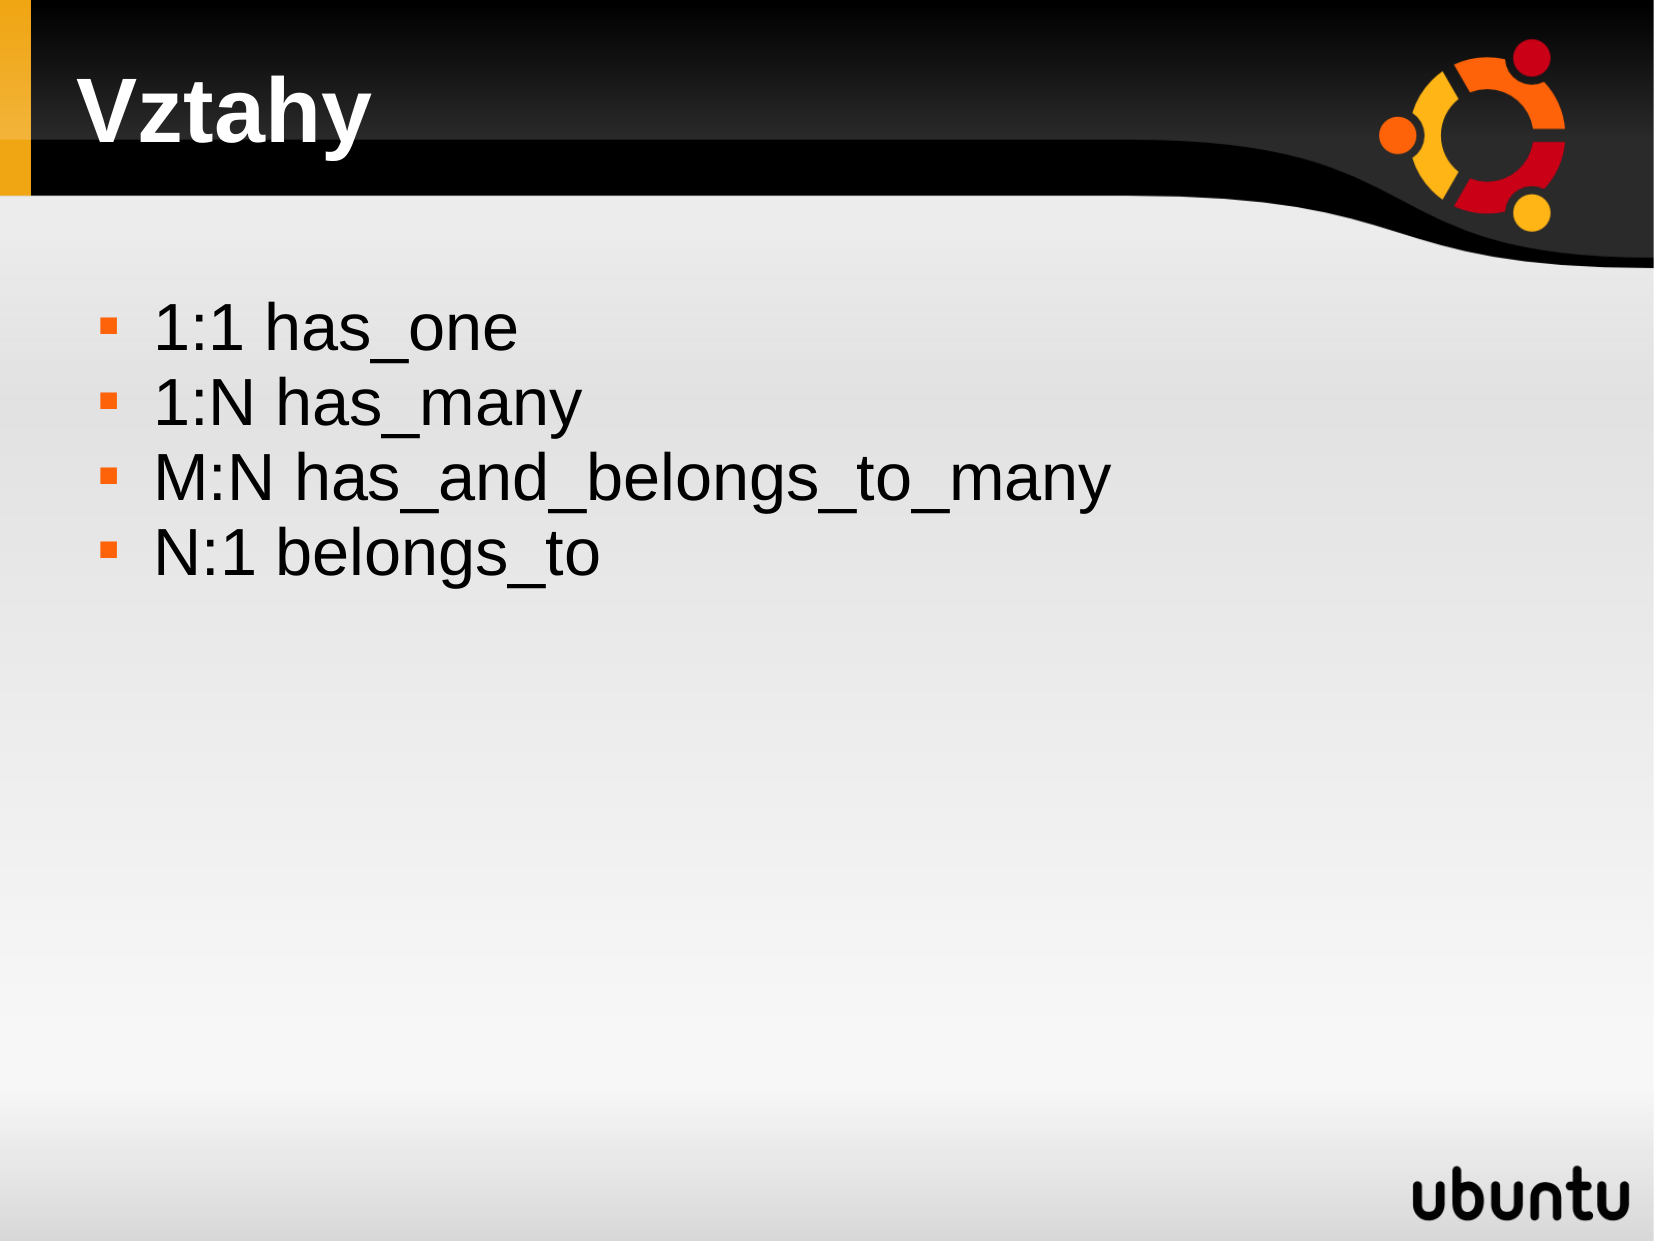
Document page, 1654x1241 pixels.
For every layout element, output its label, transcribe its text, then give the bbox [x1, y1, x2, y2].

title Vztahy [76, 14, 1565, 207]
picture [0, 0, 1654, 1241]
list 1:1 has_one 1:N has_many M:N has_and_belongs_to_many N:1 belongs_to [82, 290, 1571, 1094]
